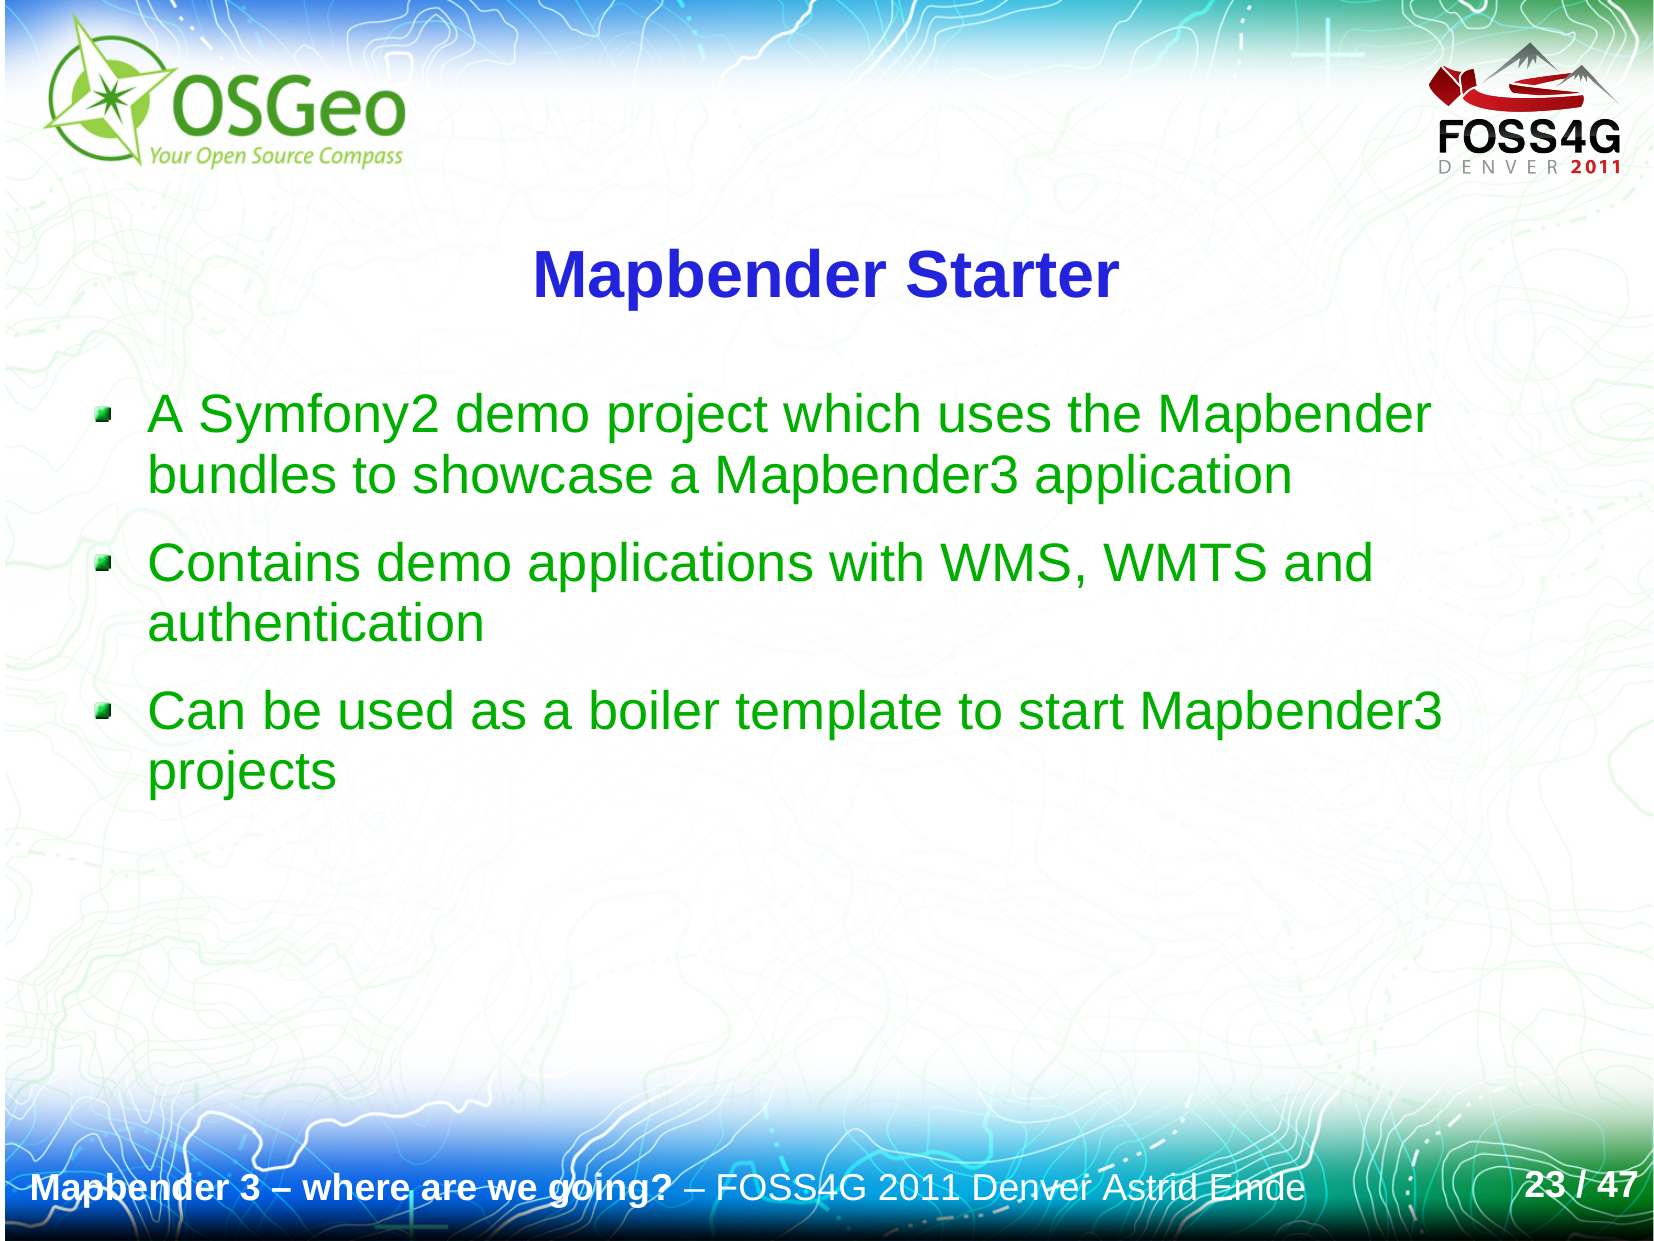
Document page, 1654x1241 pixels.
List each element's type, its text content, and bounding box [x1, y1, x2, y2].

picture [5, 0, 1654, 1241]
title Mapbender Starter [82, 208, 1571, 342]
list A Symfony2 demo project which uses the Mapbender bundles to showcase a Mapbender3 application Contains demo applications with WMS, WMTS and authentication Can be used as a boiler template to start Mapbender3 projects [76, 383, 1565, 1188]
